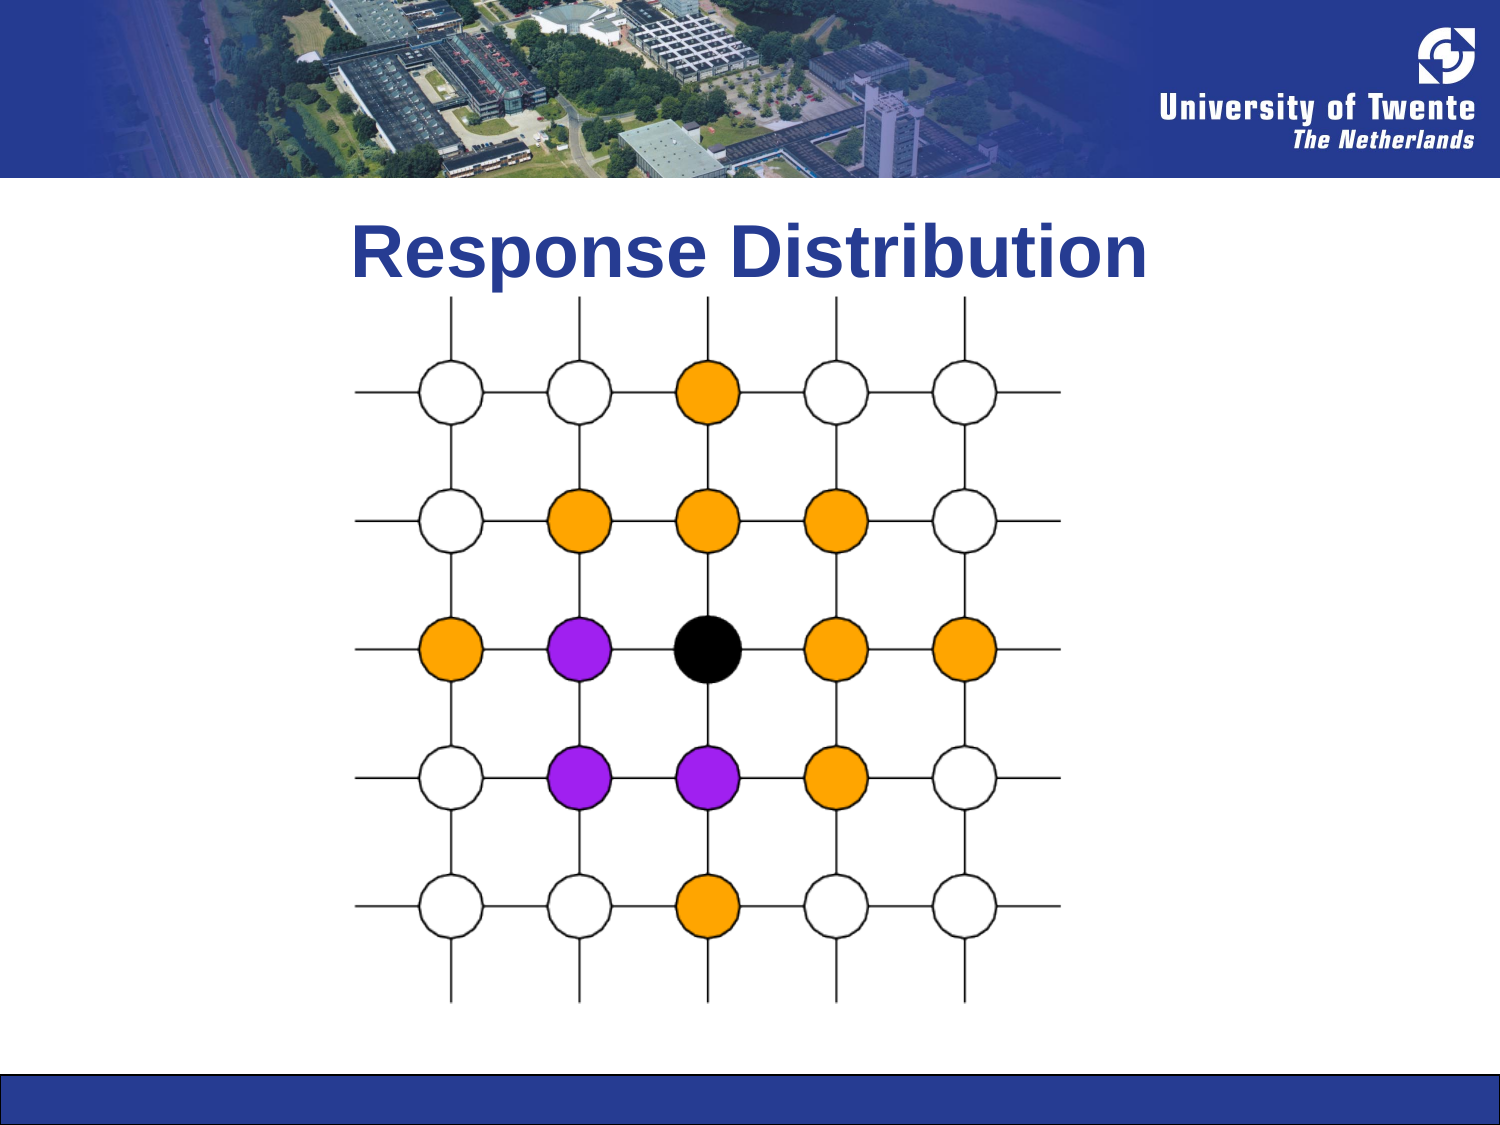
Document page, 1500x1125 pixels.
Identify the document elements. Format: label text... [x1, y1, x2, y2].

picture [354, 295, 1299, 1004]
picture [0, 0, 1500, 178]
title Response Distribution [112, 194, 1388, 308]
